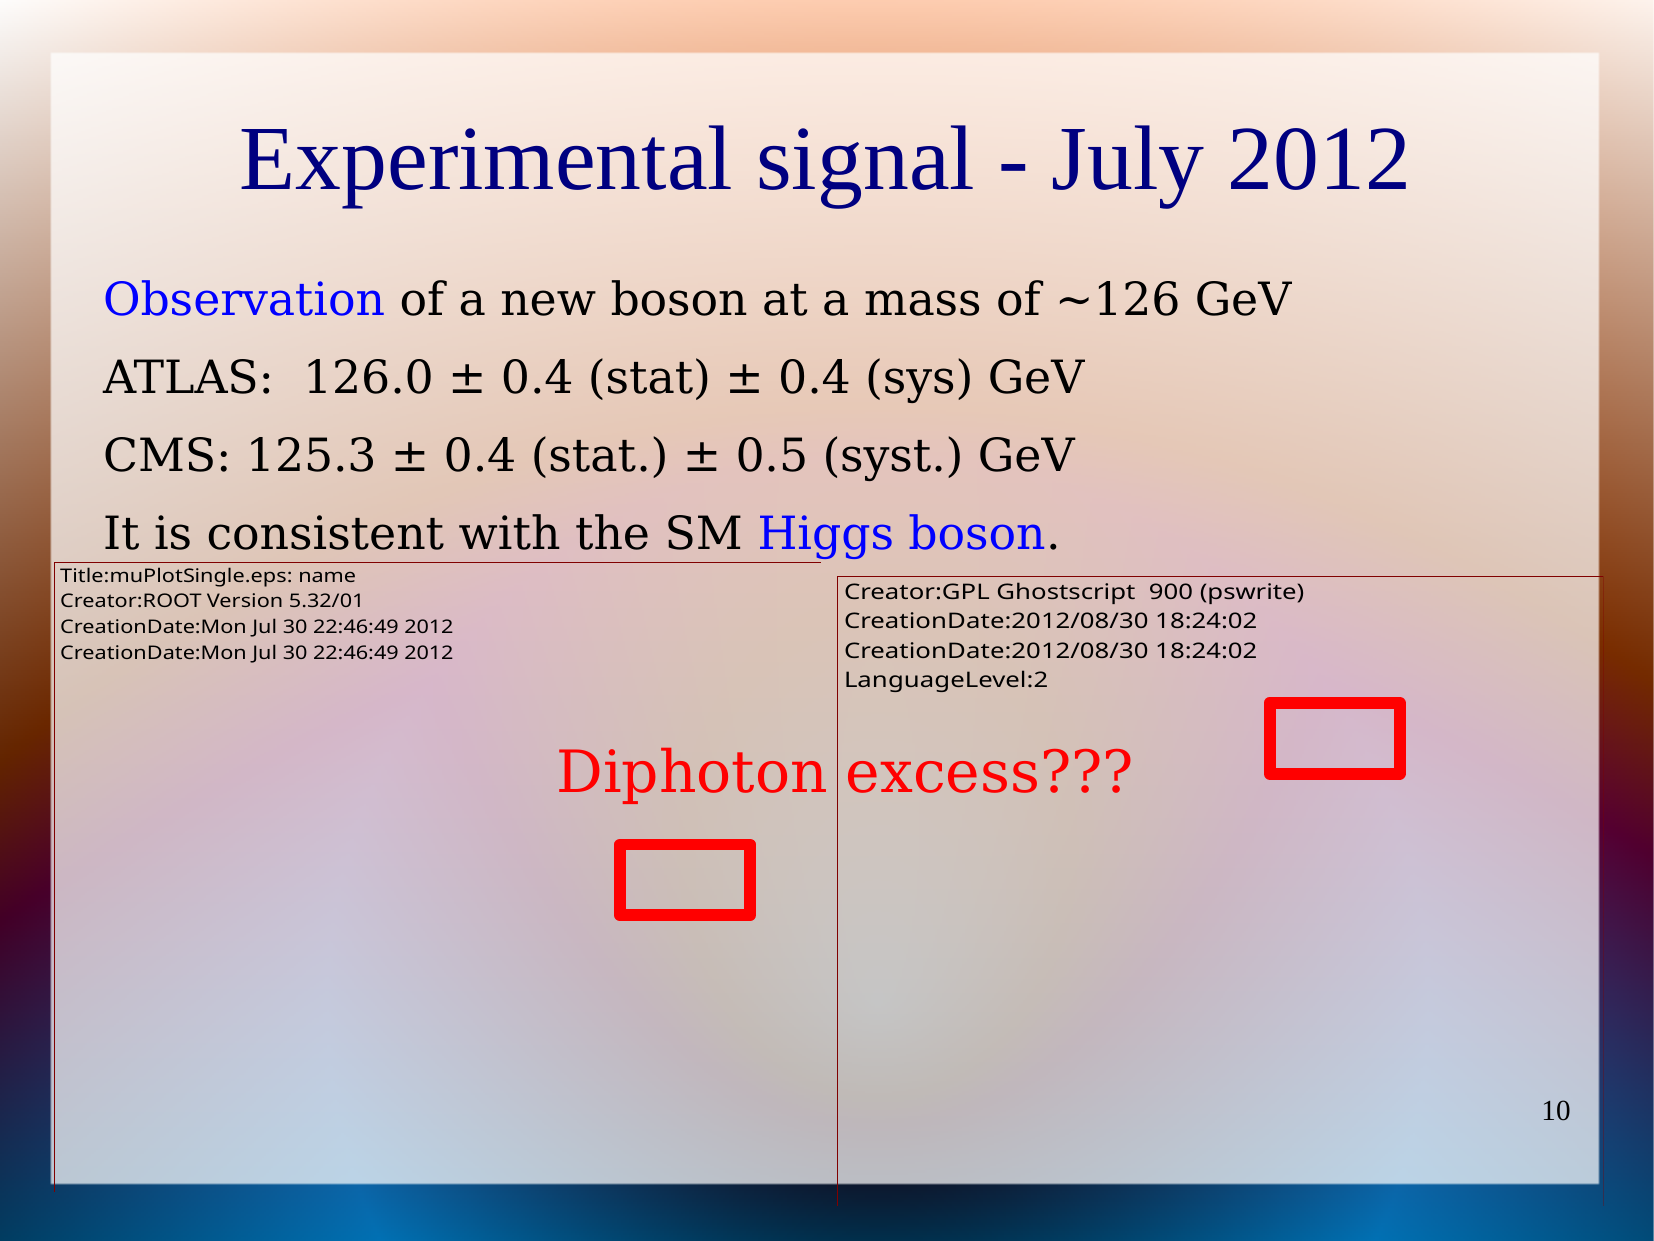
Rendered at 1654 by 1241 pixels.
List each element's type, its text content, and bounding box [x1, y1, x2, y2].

title Experimental signal - July 2012 [82, 55, 1571, 263]
text_box Observation of a new boson at a mass of ~126 GeV ATLAS: 126.0 ± 0.4 (stat) ± 0.4 (sys) GeV CMS: 125.3 ± 0.4 (stat.) ± 0.5 (syst.) GeV It is consistent with the SM Higgs boson. [88, 265, 1624, 901]
picture [0, 0, 1654, 1241]
text_box Diphoton excess??? [541, 731, 1227, 1021]
